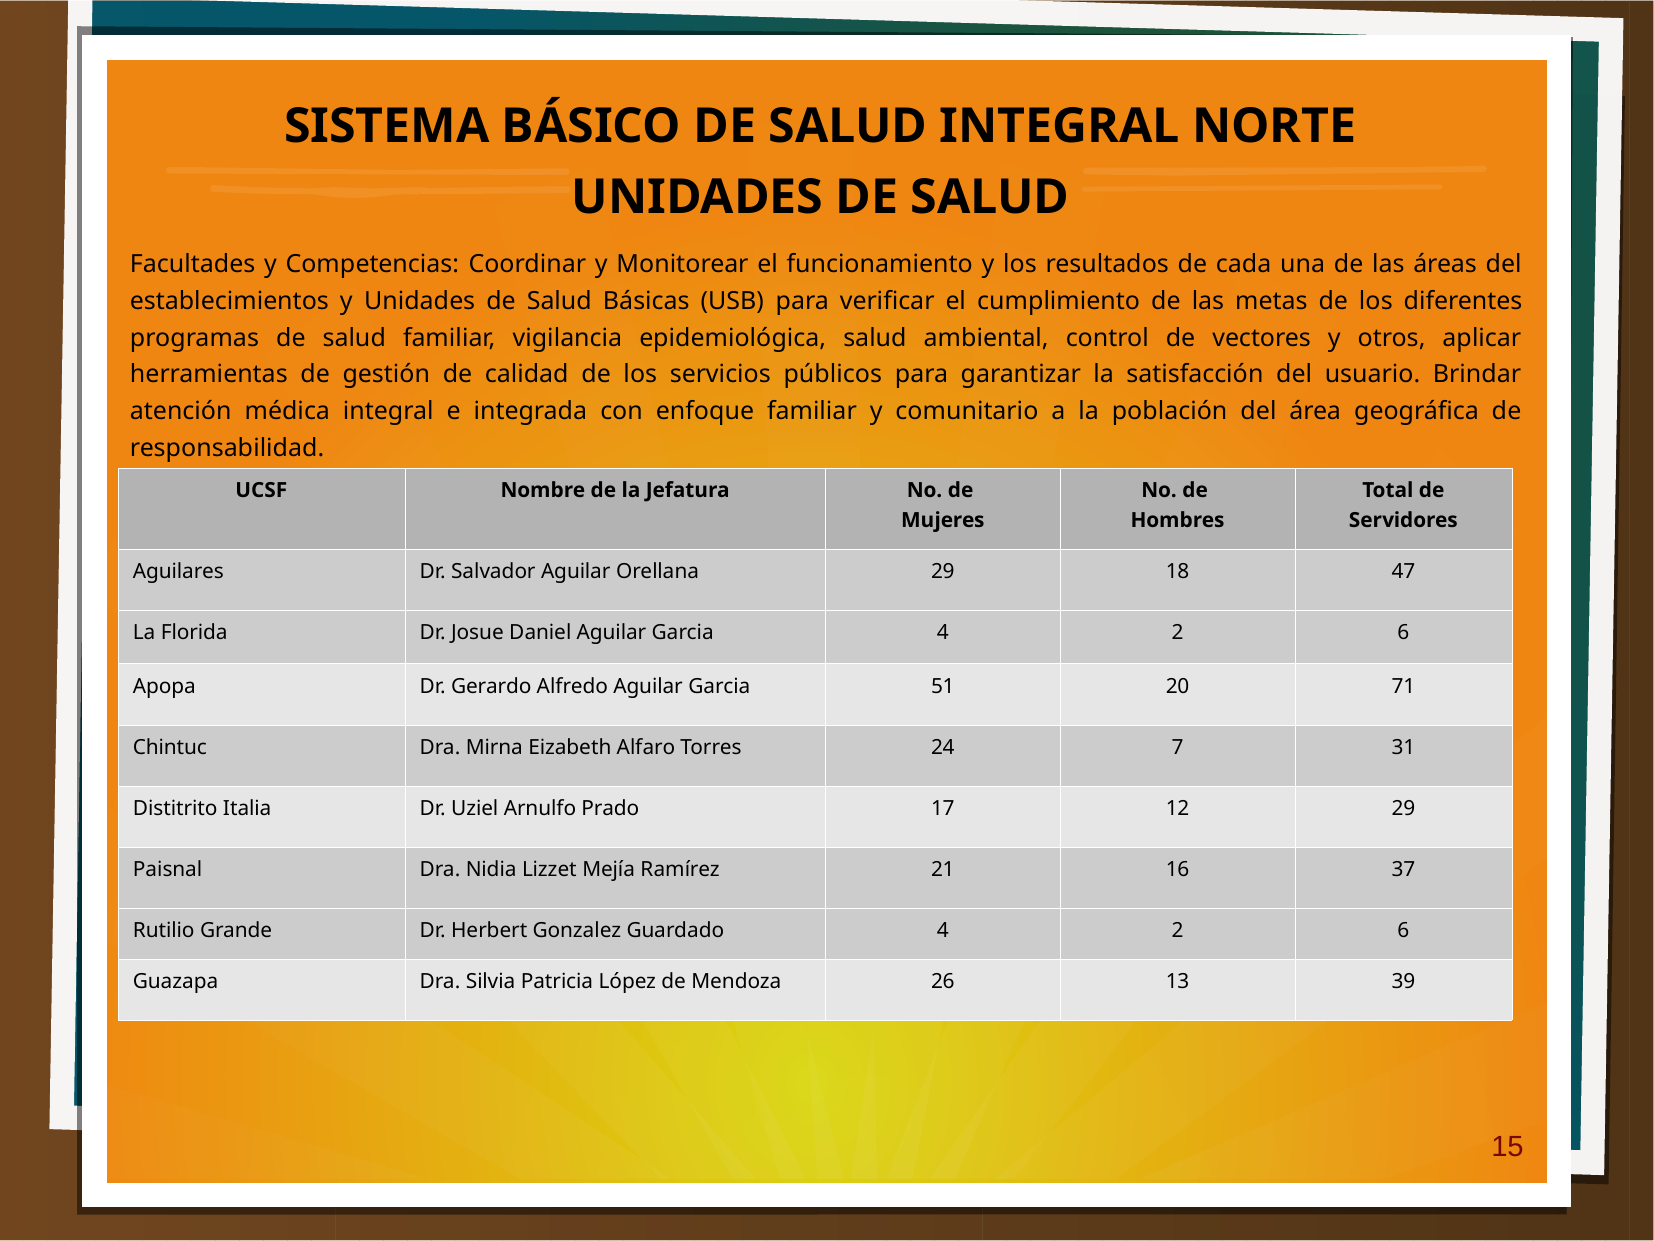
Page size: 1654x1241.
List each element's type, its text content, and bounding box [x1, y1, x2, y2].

table_cell 20 [1061, 664, 1295, 725]
table_cell Dra. Nidia Lizzet Mejía Ramírez [406, 848, 825, 908]
table_cell 17 [826, 787, 1060, 847]
table_cell Dra. Mirna Eizabeth Alfaro Torres [406, 726, 825, 786]
table_cell 47 [1296, 550, 1512, 610]
table_header No. de Hombres [1061, 469, 1295, 549]
table_cell 7 [1061, 726, 1295, 786]
table_cell Rutilio Grande [119, 909, 405, 959]
table_cell Aguilares [119, 550, 405, 610]
table_cell Paisnal [119, 848, 405, 908]
table_cell Dr. Herbert Gonzalez Guardado [406, 909, 825, 959]
table_cell 2 [1061, 909, 1295, 959]
table_cell Dr. Josue Daniel Aguilar Garcia [406, 611, 825, 663]
table_cell 29 [1296, 787, 1512, 847]
table_cell 51 [826, 664, 1060, 725]
table_cell 13 [1061, 960, 1295, 1020]
table_cell Dr. Salvador Aguilar Orellana [406, 550, 825, 610]
table_cell Guazapa [119, 960, 405, 1020]
table_cell 37 [1296, 848, 1512, 908]
table_cell Dra. Silvia Patricia López de Mendoza [406, 960, 825, 1020]
table_cell 12 [1061, 787, 1295, 847]
table_cell 29 [826, 550, 1060, 610]
table_cell 71 [1296, 664, 1512, 725]
table_cell Dr. Gerardo Alfredo Aguilar Garcia [406, 664, 825, 725]
table_header Total de Servidores [1296, 469, 1512, 549]
table_cell 39 [1296, 960, 1512, 1020]
table_cell 26 [826, 960, 1060, 1020]
table_cell Distitrito Italia [119, 787, 405, 847]
table_cell 2 [1061, 611, 1295, 663]
table_cell 4 [826, 611, 1060, 663]
table_cell La Florida [119, 611, 405, 663]
table_header UCSF [119, 469, 405, 549]
table_cell 18 [1061, 550, 1295, 610]
table_cell 6 [1296, 611, 1512, 663]
table_cell 16 [1061, 848, 1295, 908]
table_cell Apopa [119, 664, 405, 725]
table_cell 4 [826, 909, 1060, 959]
table_cell 21 [826, 848, 1060, 908]
table_cell 6 [1296, 909, 1512, 959]
text_box Facultades y Competencias: Coordinar y Monitorear el funcionamiento y los resultados de cada una de las áreas del establecimientos y Unidades de Salud Básicas (USB) para verificar el cumplimiento de las metas de los diferentes programas de salud familiar, vigilancia epidemiológica, salud ambiental, control de vectores y otros, aplicar herramientas de gestión de calidad de los servicios públicos para garantizar la satisfacción del usuario. Brindar atención médica integral e integrada con enfoque familiar y comunitario a la población del área geográfica de responsabilidad. [129, 243, 1524, 468]
table_cell 31 [1296, 726, 1512, 786]
table_cell Dr. Uziel Arnulfo Prado [406, 787, 825, 847]
table_cell Chintuc [119, 726, 405, 786]
table_header Nombre de la Jefatura [406, 469, 825, 549]
title SISTEMA BÁSICO DE SALUD INTEGRAL NORTE UNIDADES DE SALUD [129, 13, 1512, 229]
table_cell 24 [826, 726, 1060, 786]
table_header No. de Mujeres [826, 469, 1060, 549]
